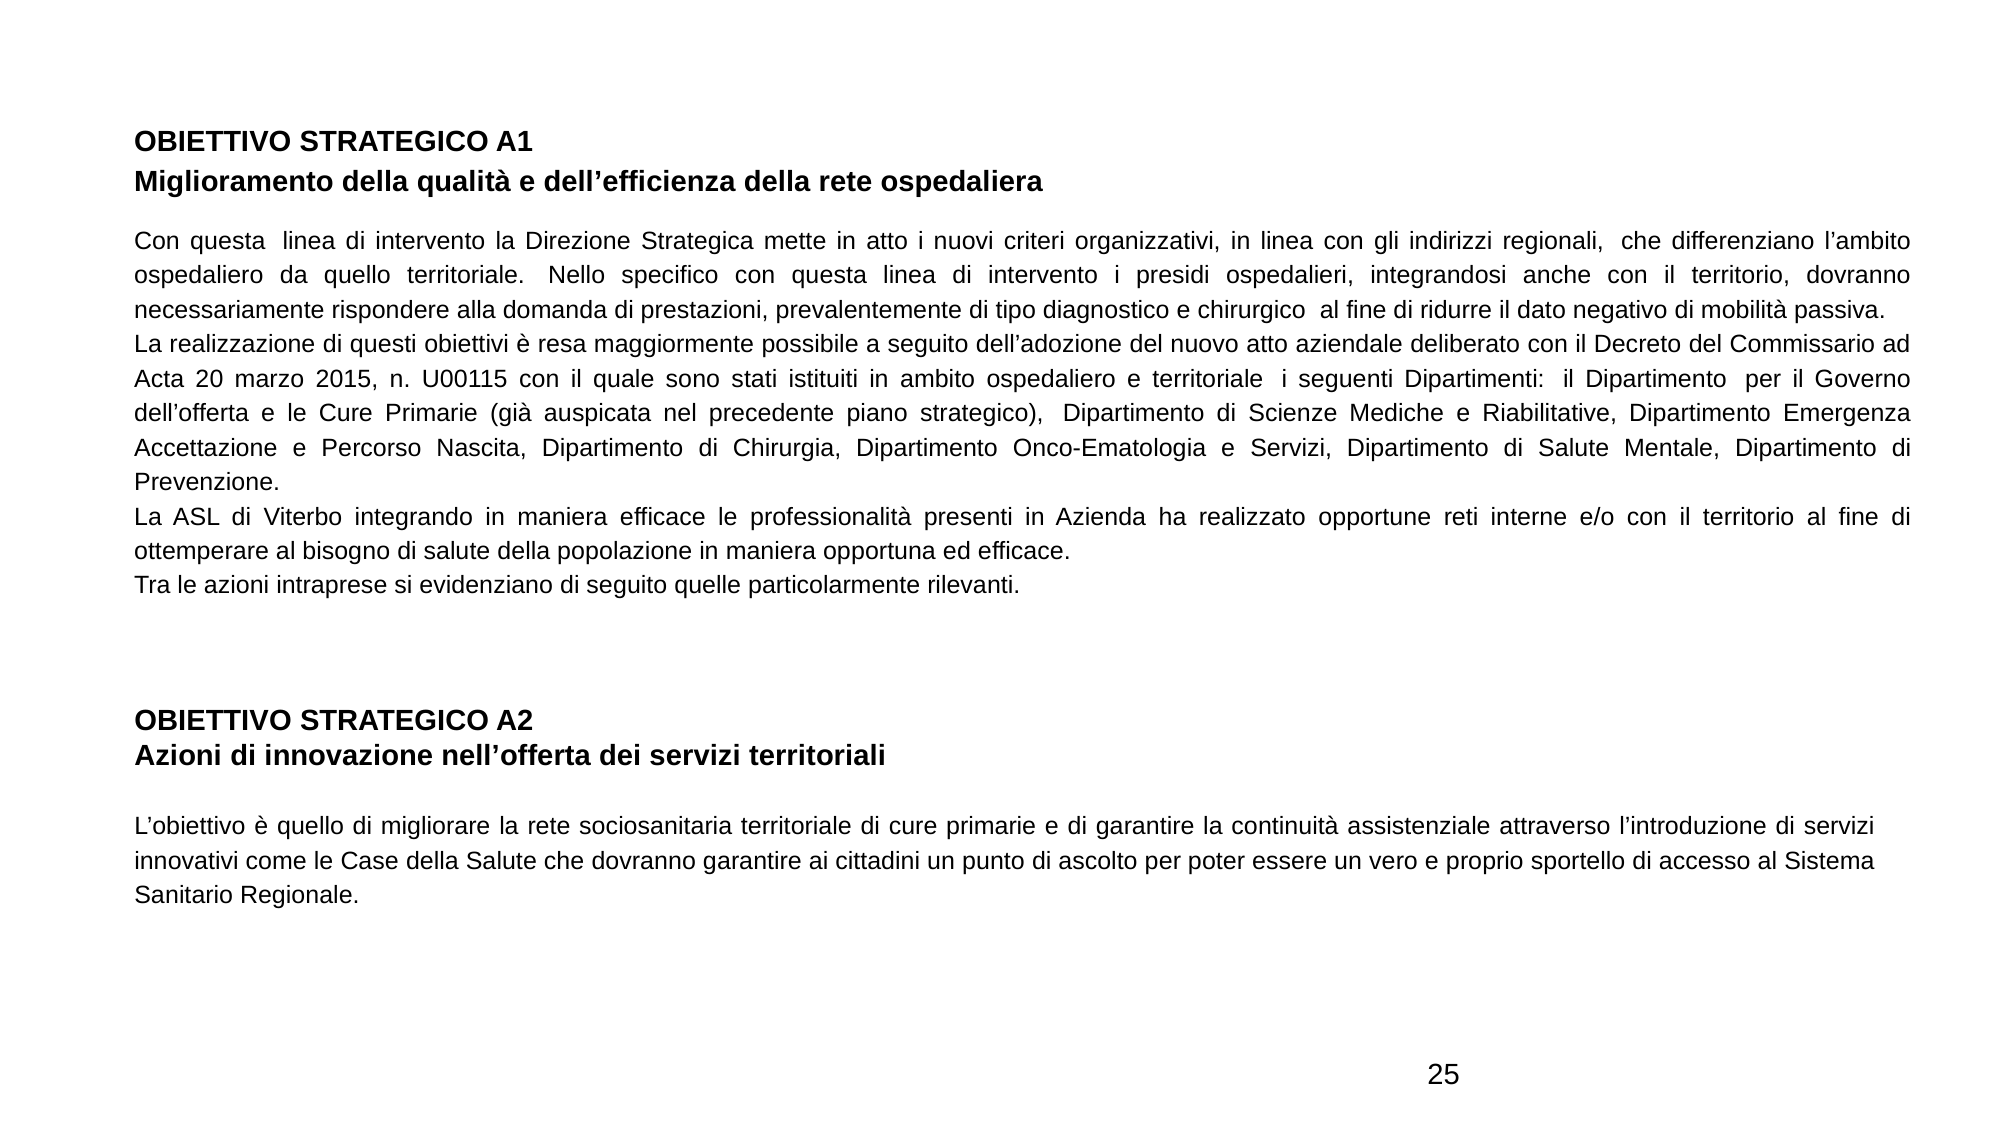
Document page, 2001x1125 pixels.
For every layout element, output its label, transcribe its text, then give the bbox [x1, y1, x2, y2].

slide_number <numero> [1412, 1042, 1863, 1103]
text_box OBIETTIVO STRATEGICO A2 Azioni di innovazione nell’offerta dei servizi territoriali L’obiettivo è quello di migliorare la rete sociosanitaria territoriale di cure primarie e di garantire la continuità assistenziale attraverso l’introduzione di servizi innovativi come le Case della Salute che dovranno garantire ai cittadini un punto di ascolto per poter essere un vero e proprio sportello di accesso al Sistema Sanitario Regionale. [119, 693, 1894, 1024]
text_box OBIETTIVO STRATEGICO A1 Miglioramento della qualità e dell’efficienza della rete ospedaliera Con questa linea di intervento la Direzione Strategica mette in atto i nuovi criteri organizzativi, in linea con gli indirizzi regionali, che differenziano l’ambito ospedaliero da quello territoriale. Nello specifico con questa linea di intervento i presidi ospedalieri, integrandosi anche con il territorio, dovranno necessariamente rispondere alla domanda di prestazioni, prevalentemente di tipo diagnostico e chirurgico al fine di ridurre il dato negativo di mobilità passiva. La realizzazione di questi obiettivi è resa maggiormente possibile a seguito dell’adozione del nuovo atto aziendale deliberato con il Decreto del Commissario ad Acta 20 marzo 2015, n. U00115 con il quale sono stati istituiti in ambito ospedaliero e territoriale i seguenti Dipartimenti: il Dipartimento per il Governo dell’offerta e le Cure Primarie (già auspicata nel precedente piano strategico), Dipartimento di Scienze Mediche e Riabilitative, Dipartimento Emergenza Accettazione e Percorso Nascita, Dipartimento di Chirurgia, Dipartimento Onco-Ematologia e Servizi, Dipartimento di Salute Mentale, Dipartimento di Prevenzione. La ASL di Viterbo integrando in maniera efficace le professionalità presenti in Azienda ha realizzato opportune reti interne e/o con il territorio al fine di ottemperare al bisogno di salute della popolazione in maniera opportuna ed efficace. Tra le azioni intraprese si evidenziano di seguito quelle particolarmente rilevanti. [119, 114, 1931, 624]
